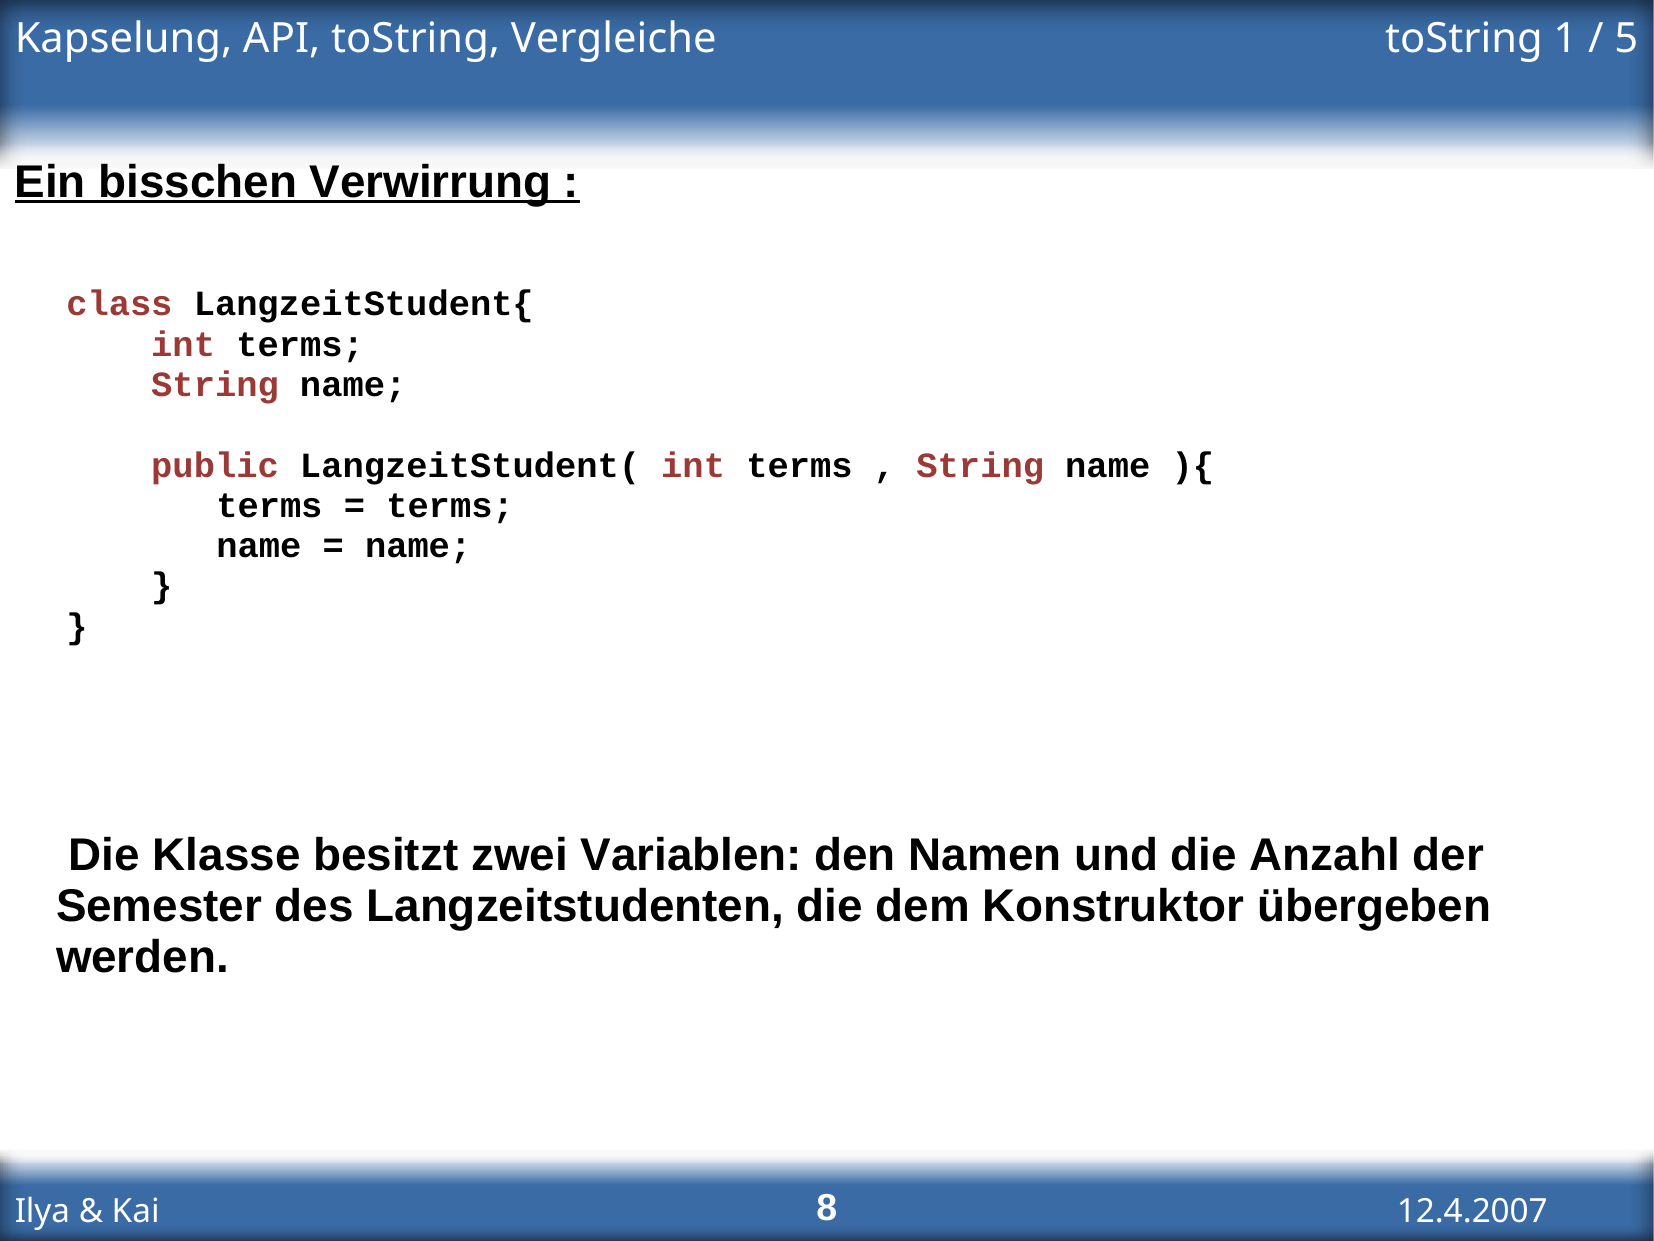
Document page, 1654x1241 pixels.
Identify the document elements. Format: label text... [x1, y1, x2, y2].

picture [0, 0, 1654, 148]
text_box Die Klasse besitzt zwei Variablen: den Namen und die Anzahl der Semester des Langzeitstudenten, die dem Konstruktor übergeben werden. [41, 821, 1571, 991]
text_box toString 1 / 5 [1226, 0, 1654, 73]
text_box Ein bisschen Verwirrung : [0, 148, 1654, 216]
picture [0, 1149, 1654, 1241]
text_box class LangzeitStudent{ int terms; String name; public LangzeitStudent( int terms , String name ){ terms = terms; name = name; } } [51, 278, 1654, 657]
